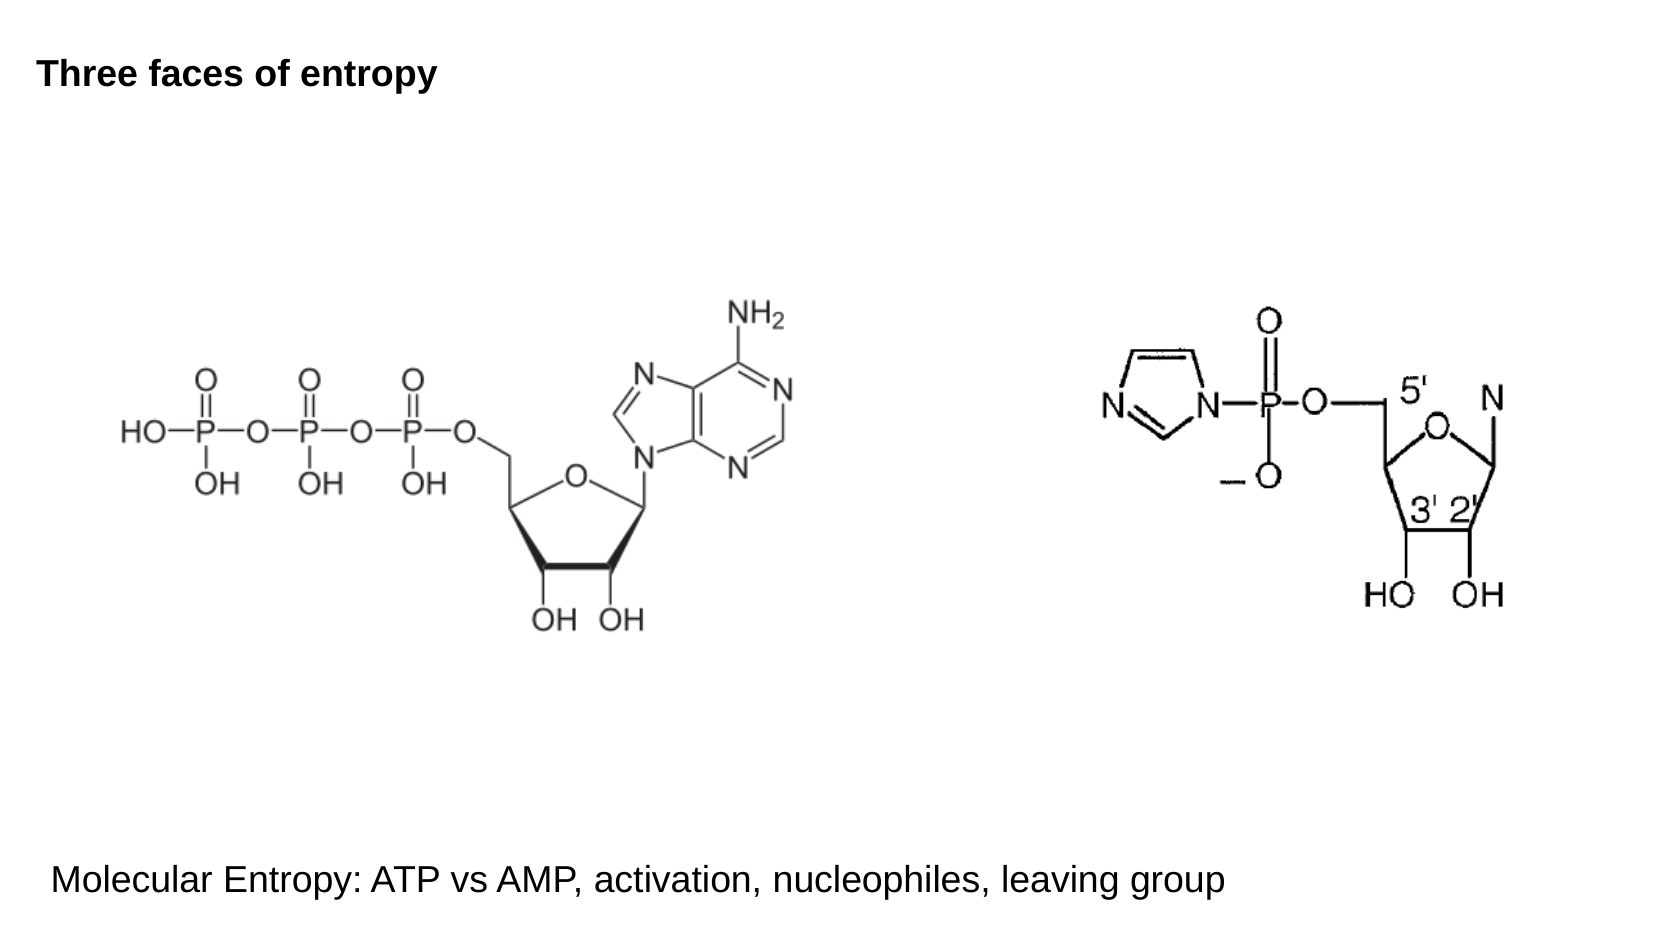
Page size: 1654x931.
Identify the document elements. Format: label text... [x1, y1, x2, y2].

text_box Three faces of entropy [21, 45, 532, 103]
picture [1014, 254, 1576, 648]
text_box Molecular Entropy: ATP vs AMP, activation, nucleophiles, leaving group [35, 851, 1591, 909]
picture [105, 292, 809, 640]
